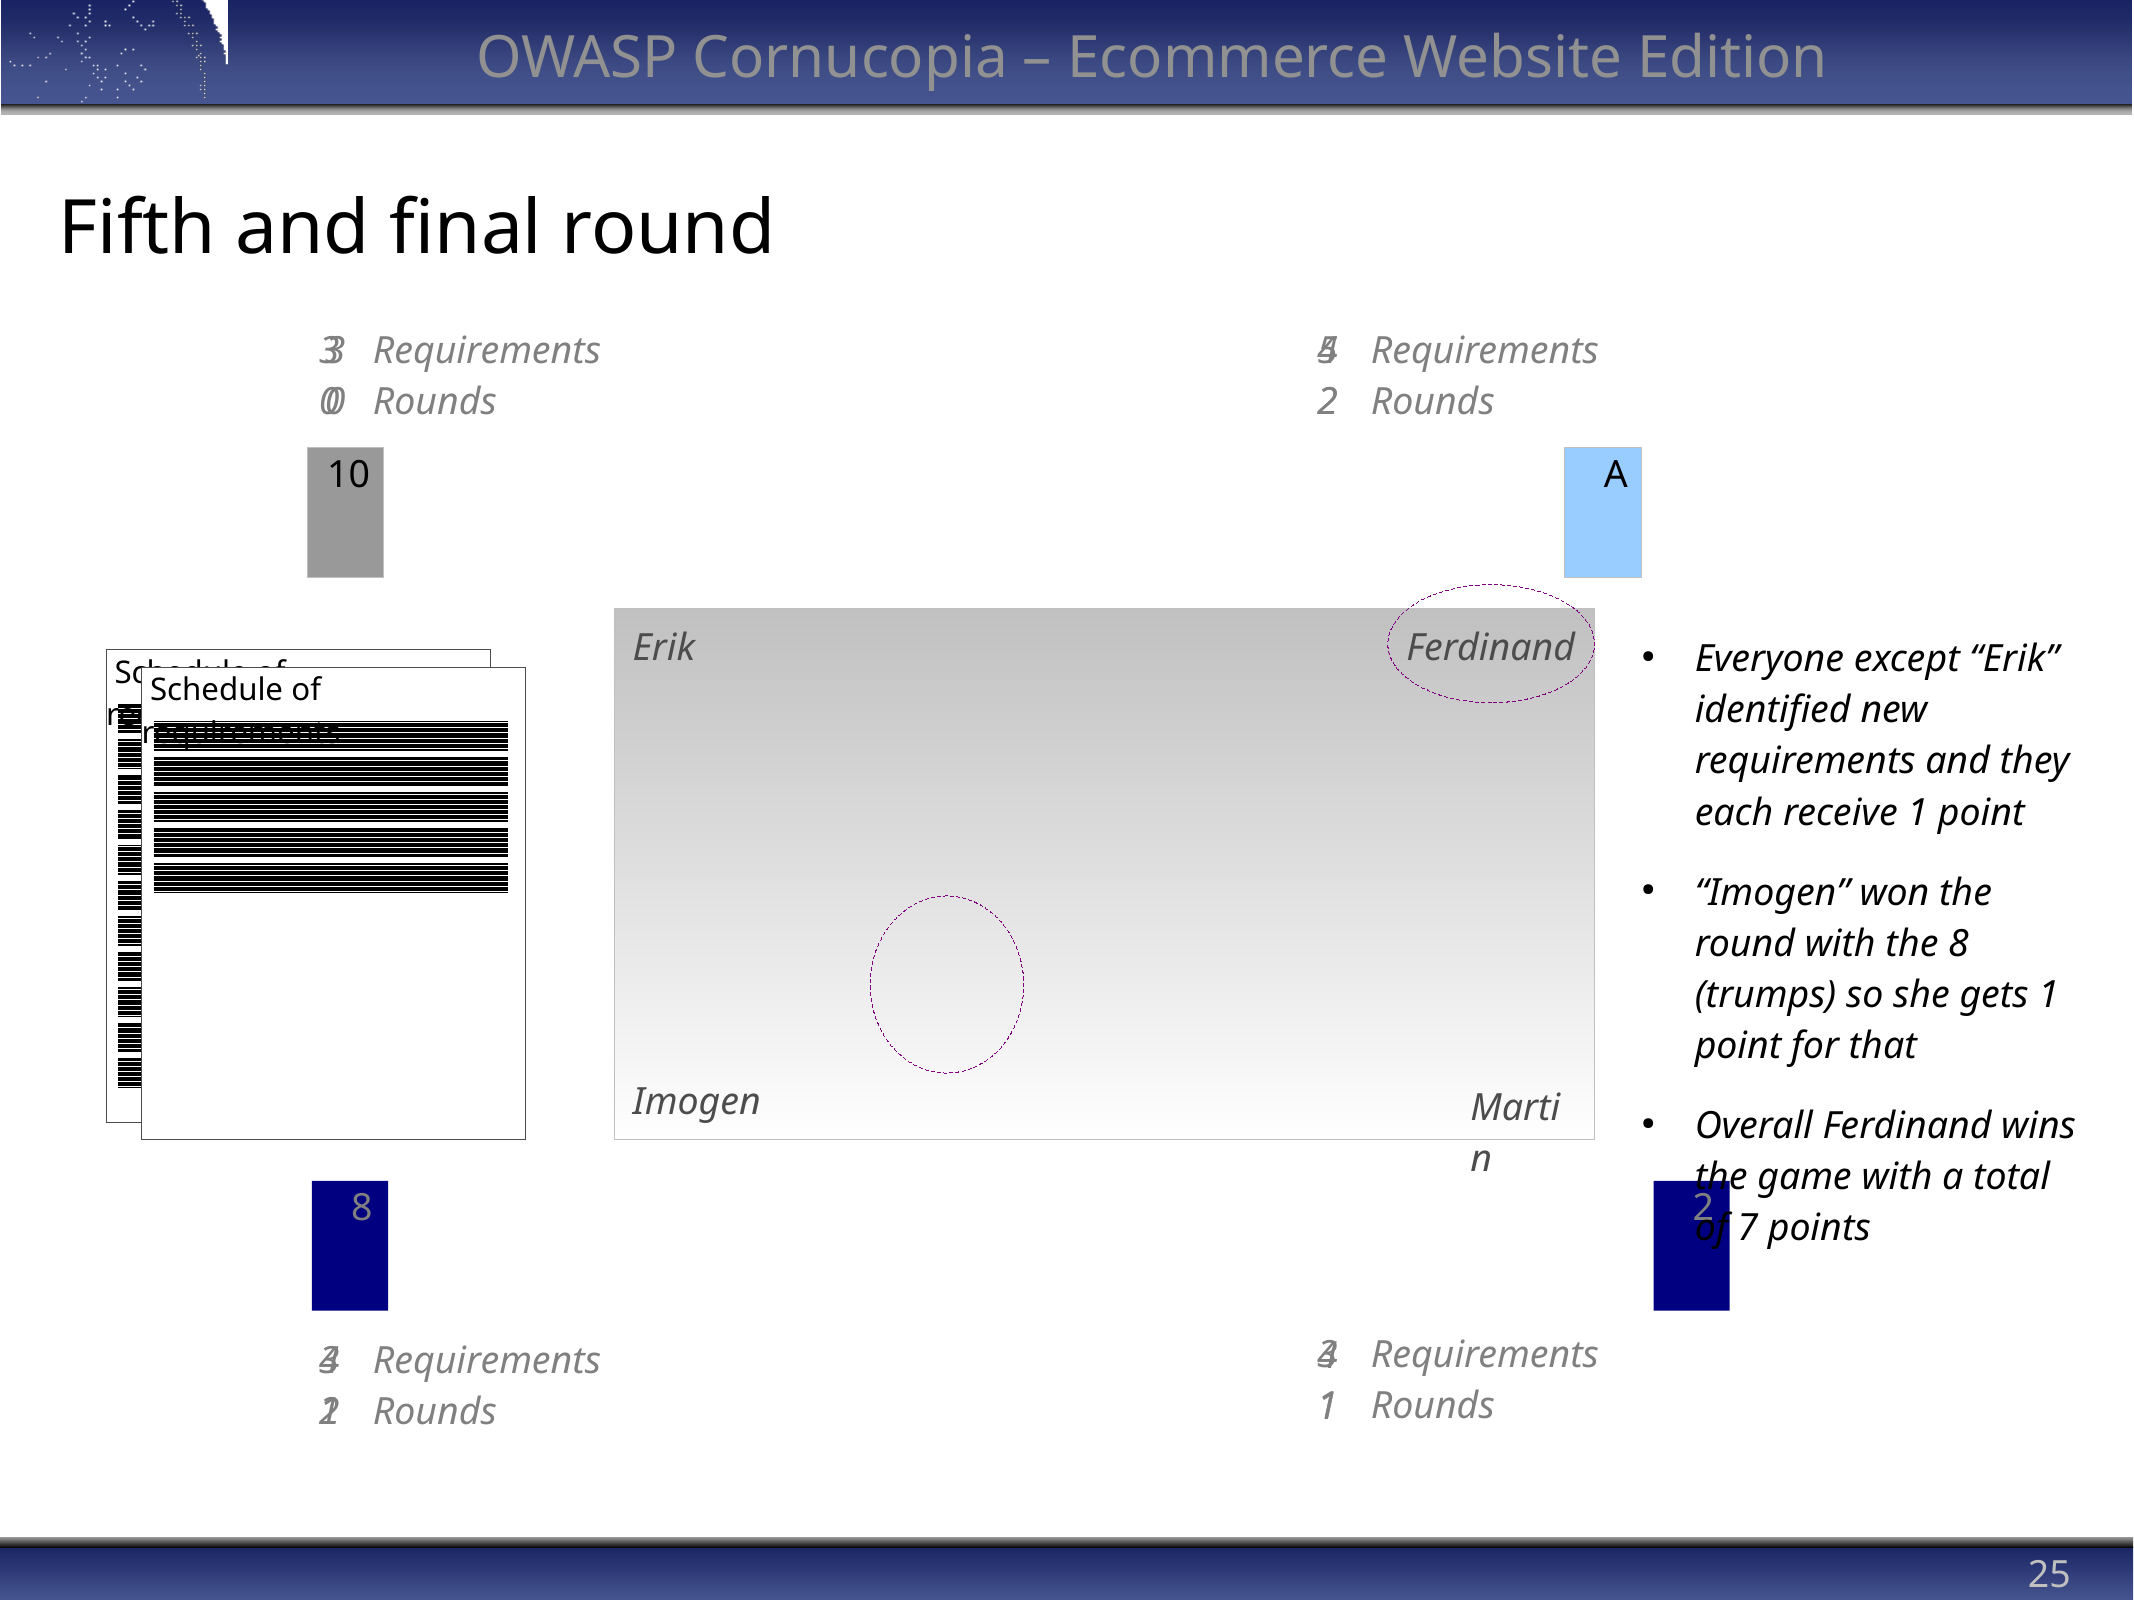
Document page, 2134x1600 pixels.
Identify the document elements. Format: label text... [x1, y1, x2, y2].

list Requirements Rounds [1376, 323, 1654, 414]
list Schedule of requirements [141, 667, 526, 1140]
list [614, 608, 1595, 1140]
list [118, 809, 141, 839]
list [118, 844, 141, 875]
list A [1564, 447, 1642, 578]
list [118, 986, 141, 1016]
list 10 [307, 447, 384, 578]
list 5 2 [1316, 323, 1376, 414]
list [118, 1021, 141, 1052]
list [118, 1057, 141, 1087]
list Everyone except “Erik” identified new requirements and they each receive 1 point “Imogen” won the round with the 8 (trumps) so she gets 1 point for that Overall Ferdinand wins the game with a total of 7 points [1624, 631, 2093, 1182]
list 3 0 [318, 323, 324, 414]
list [153, 791, 508, 821]
list [153, 720, 508, 751]
list [118, 879, 141, 910]
list [153, 862, 508, 892]
list [118, 950, 141, 981]
list 4 1 [1316, 1328, 1388, 1419]
list Schedule of requirements [106, 649, 491, 1123]
list Imogen [632, 1074, 798, 1135]
title Fifth and final round [58, 124, 2126, 325]
list [153, 826, 508, 857]
list Requirements Rounds [384, 323, 656, 414]
list 4 2 [318, 1333, 378, 1424]
list 3 0 [324, 323, 384, 414]
list 2 [1653, 1182, 1730, 1311]
list 8 [311, 1180, 389, 1311]
list [118, 738, 141, 768]
list [118, 915, 141, 945]
list [153, 755, 508, 786]
list [118, 702, 141, 733]
list Requirements Rounds [1388, 1327, 1654, 1418]
list Martin [1470, 1080, 1576, 1141]
list Erik [632, 620, 739, 681]
list [118, 773, 141, 804]
list Ferdinand [1406, 620, 1607, 681]
list Requirements Rounds [378, 1333, 656, 1424]
